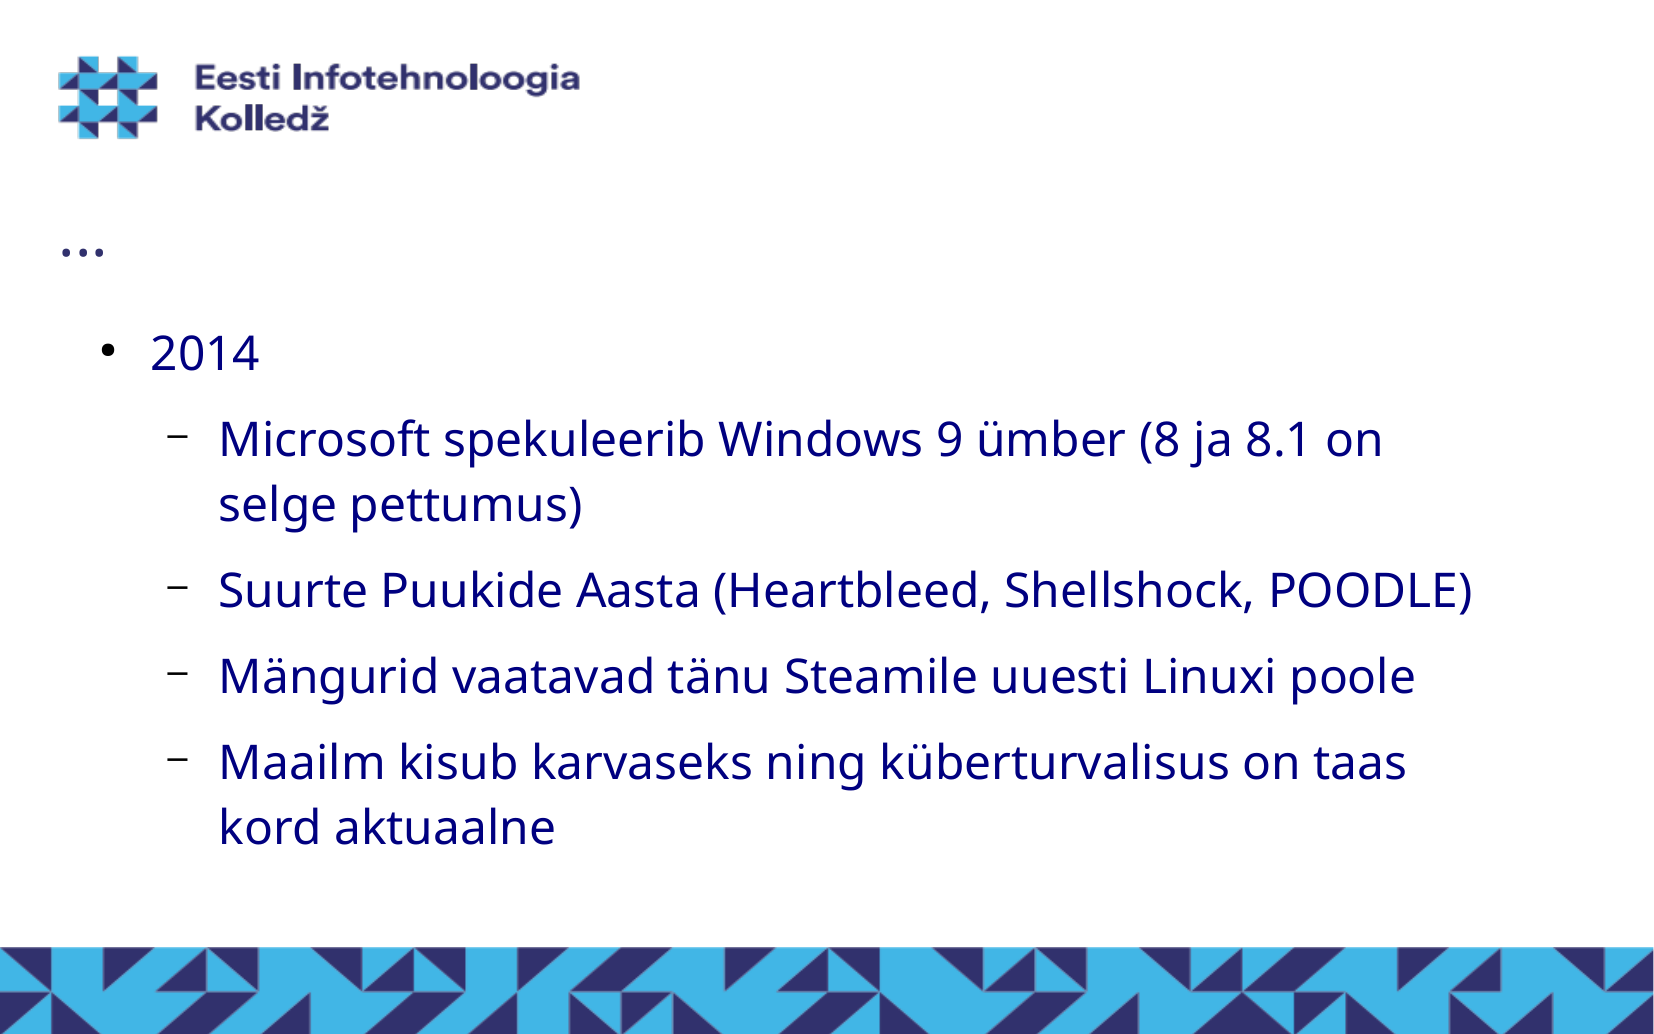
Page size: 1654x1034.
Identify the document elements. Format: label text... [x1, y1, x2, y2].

list 2014 Microsoft spekuleerib Windows 9 ümber (8 ja 8.1 on selge pettumus) Suurte Puukide Aasta (Heartbleed, Shellshock, POODLE) Mängurid vaatavad tänu Steamile uuesti Linuxi poole Maailm kisub karvaseks ning küberturvalisus on taas kord aktuaalne [82, 318, 1477, 910]
title ... [59, 158, 1489, 308]
